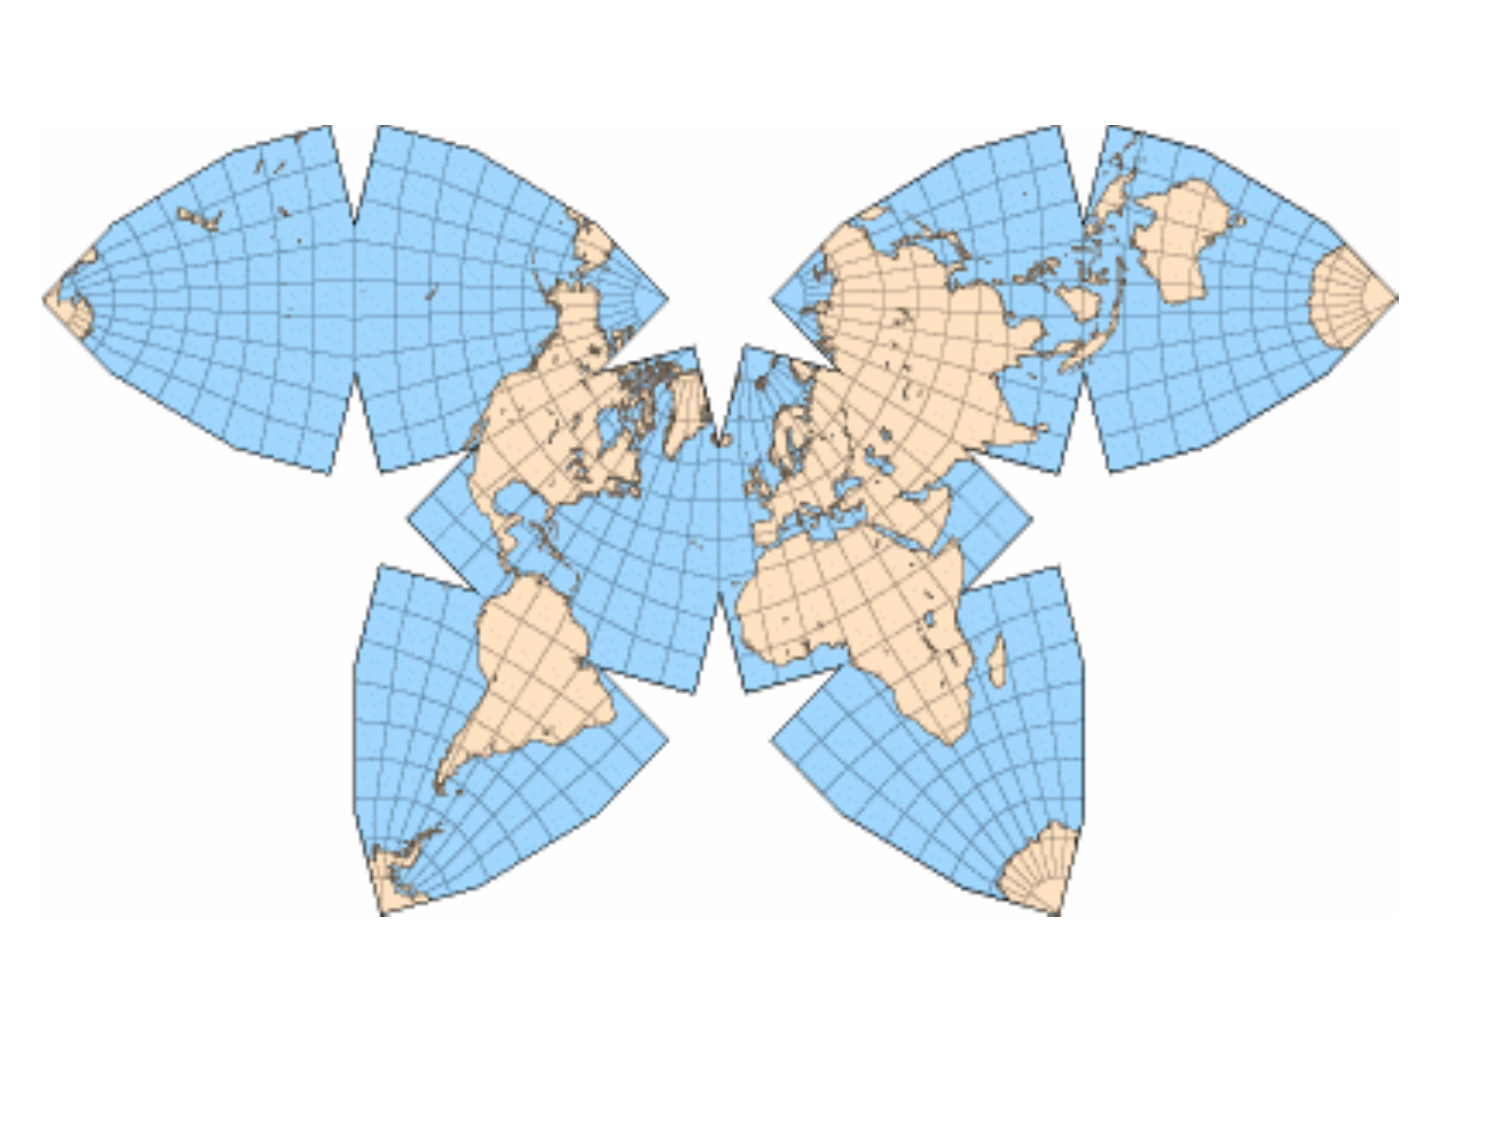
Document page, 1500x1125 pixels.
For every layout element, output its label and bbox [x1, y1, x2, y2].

picture [41, 125, 1399, 917]
